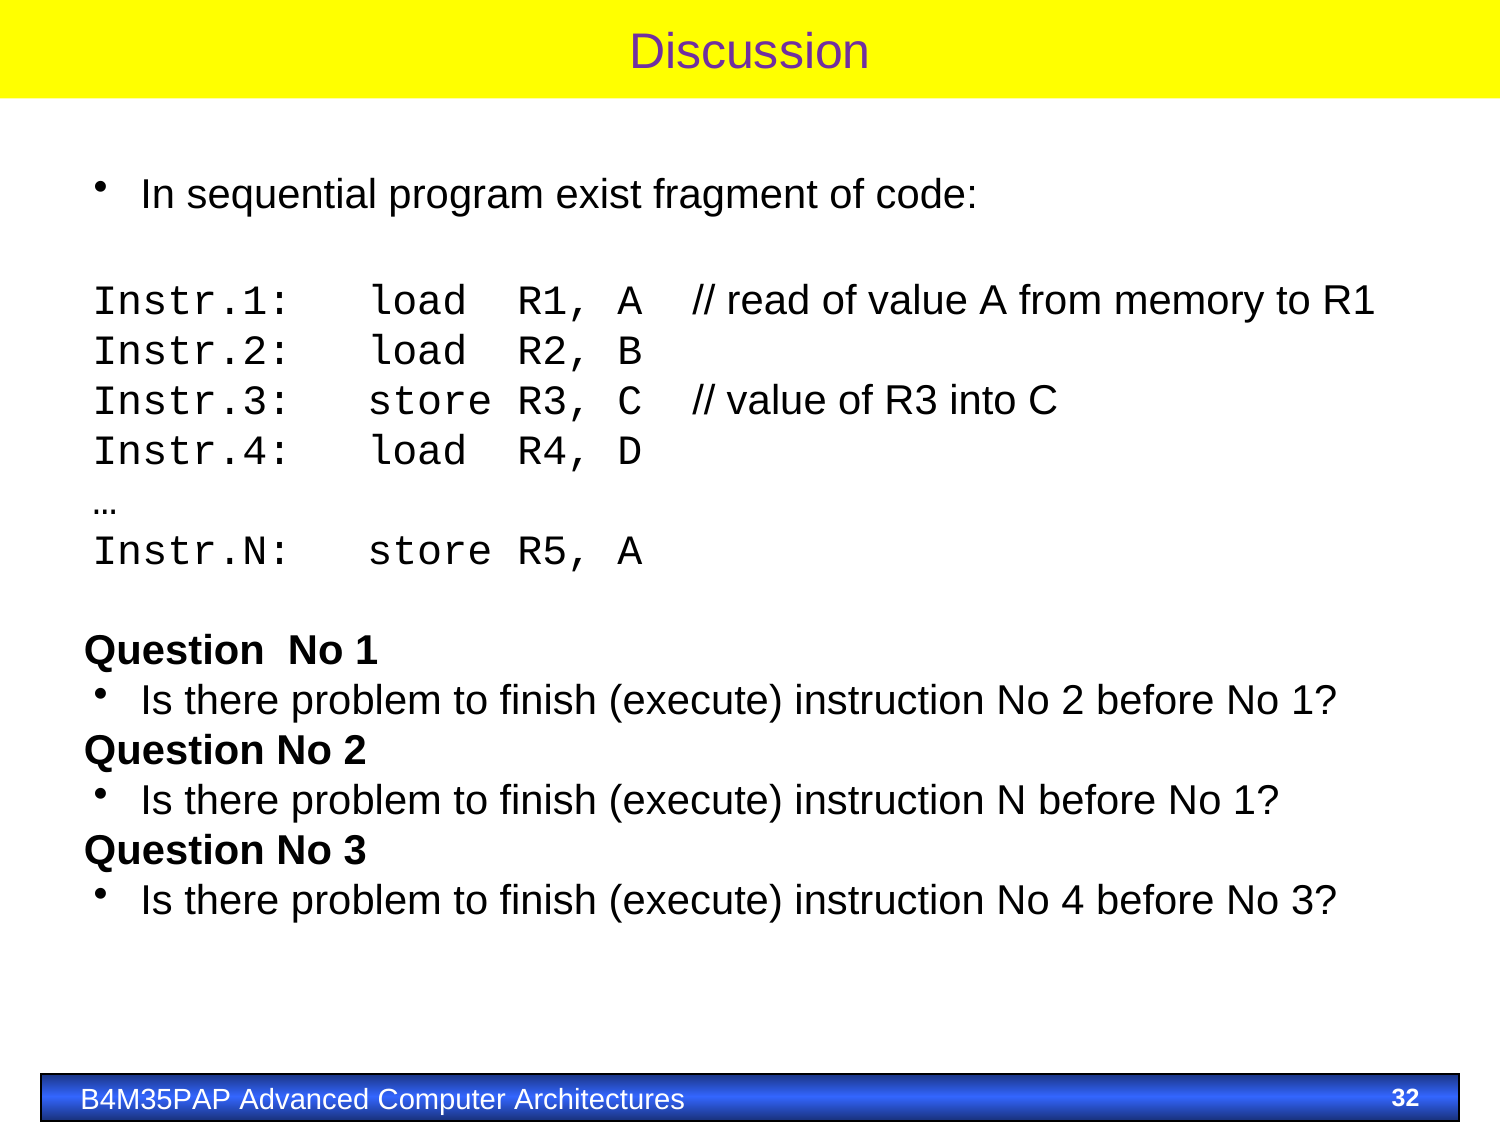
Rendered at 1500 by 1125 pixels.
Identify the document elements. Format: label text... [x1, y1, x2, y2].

title Discussion [0, 0, 1500, 99]
list In sequential program exist fragment of code: Instr.1: load R1, A // read of value A from memory to R1 Instr.2: load R2, B Instr.3: store R3, C // value of R3 into C Instr.4: load R4, D … Instr.N: store R5, A Question No 1 Is there problem to finish (execute) instruction No 2 before No 1? Question No 2 Is there problem to finish (execute) instruction N before No 1? Question No 3 Is there problem to finish (execute) instruction No 4 before No 3? [3, 101, 1500, 928]
